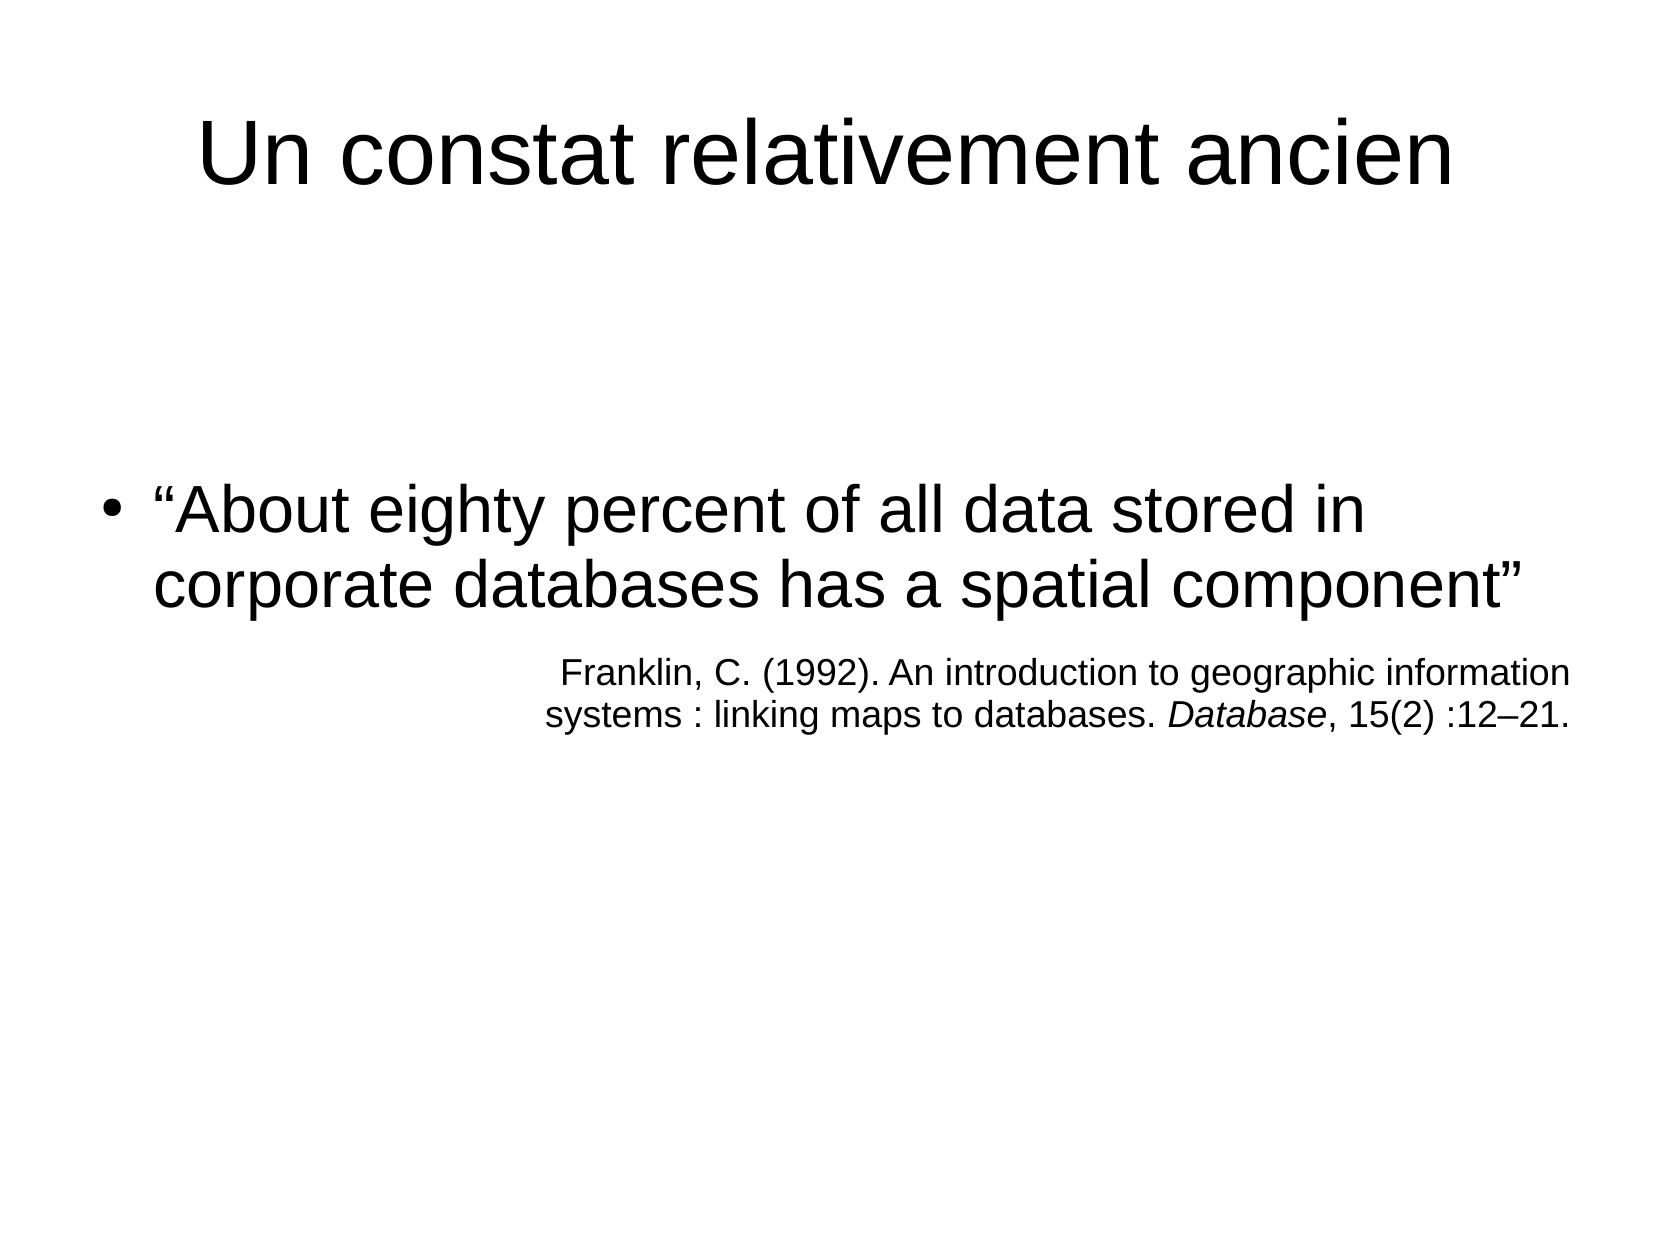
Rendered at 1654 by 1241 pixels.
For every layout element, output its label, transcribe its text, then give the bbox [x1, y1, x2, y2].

list “About eighty percent of all data stored in corporate databases has a spatial component” Franklin, C. (1992). An introduction to geographic information systems : linking maps to databases. Database, 15(2) :12–21. [82, 472, 1571, 1094]
title Un constat relativement ancien [82, 56, 1571, 250]
